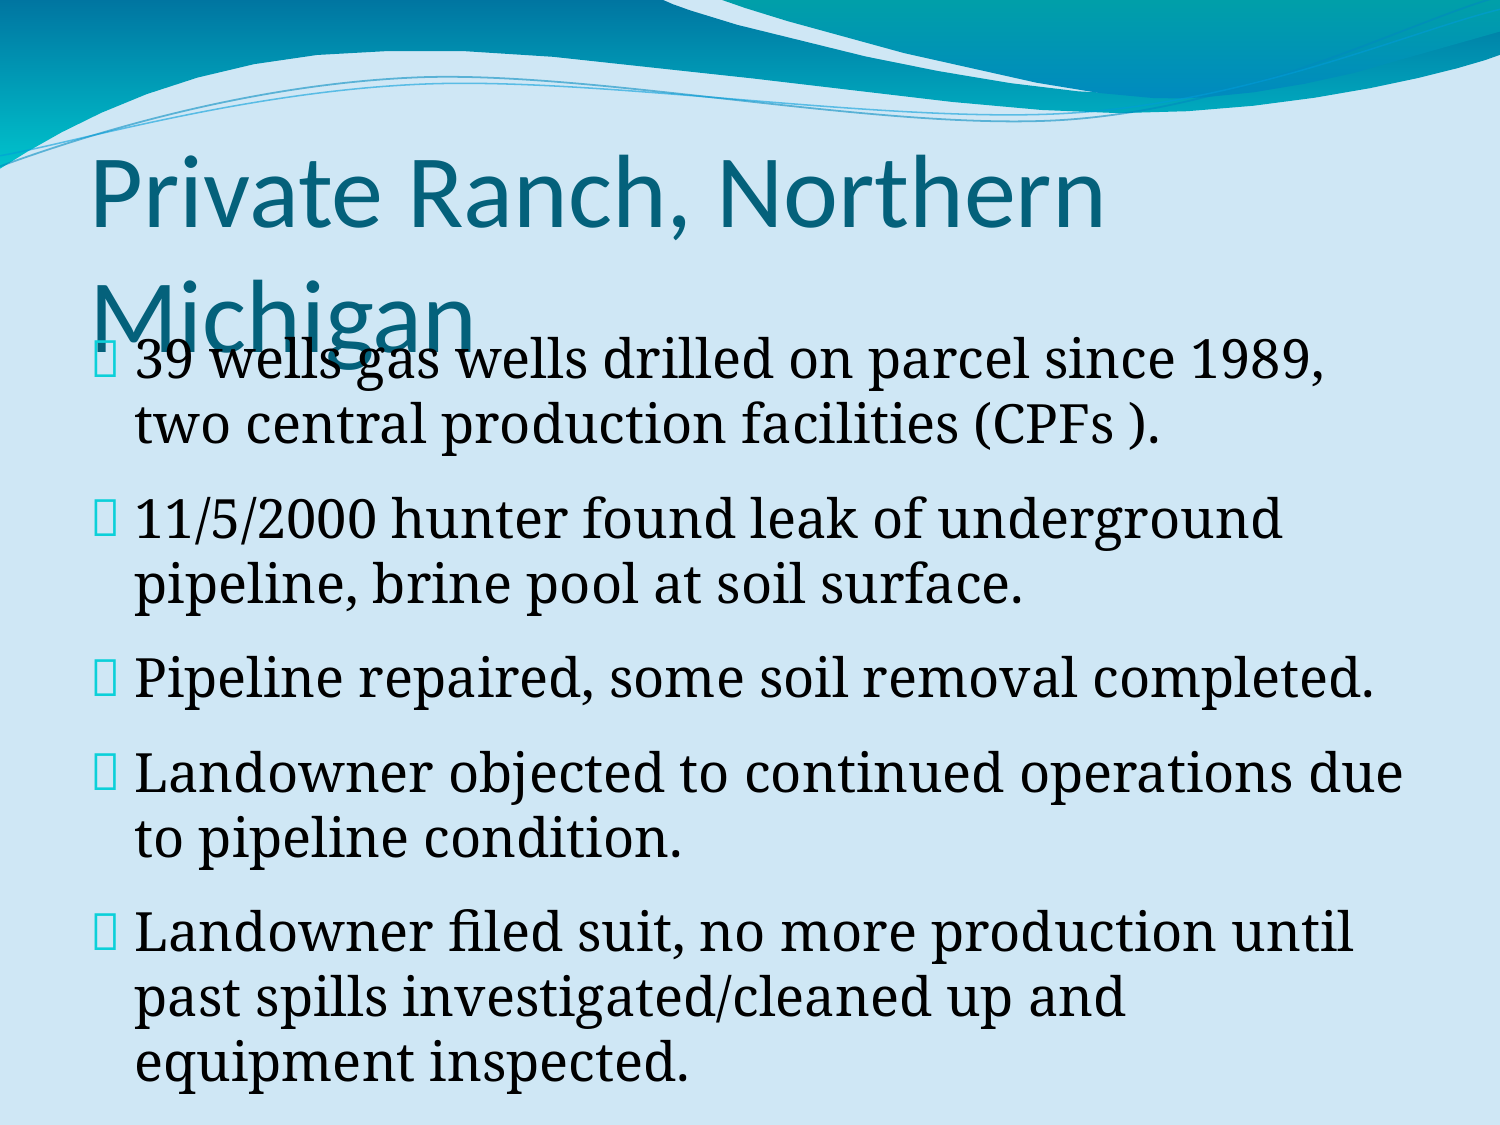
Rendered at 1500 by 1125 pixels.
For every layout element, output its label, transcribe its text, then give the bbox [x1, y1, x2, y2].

list 39 wells gas wells drilled on parcel since 1989, two central production facilities (CPFs ). 11/5/2000 hunter found leak of underground pipeline, brine pool at soil surface. Pipeline repaired, some soil removal completed. Landowner objected to continued operations due to pipeline condition. Landowner filed suit, no more production until past spills investigated/cleaned up and equipment inspected. [75, 317, 1425, 1038]
title Private Ranch, Northern Michigan [75, 115, 1425, 303]
